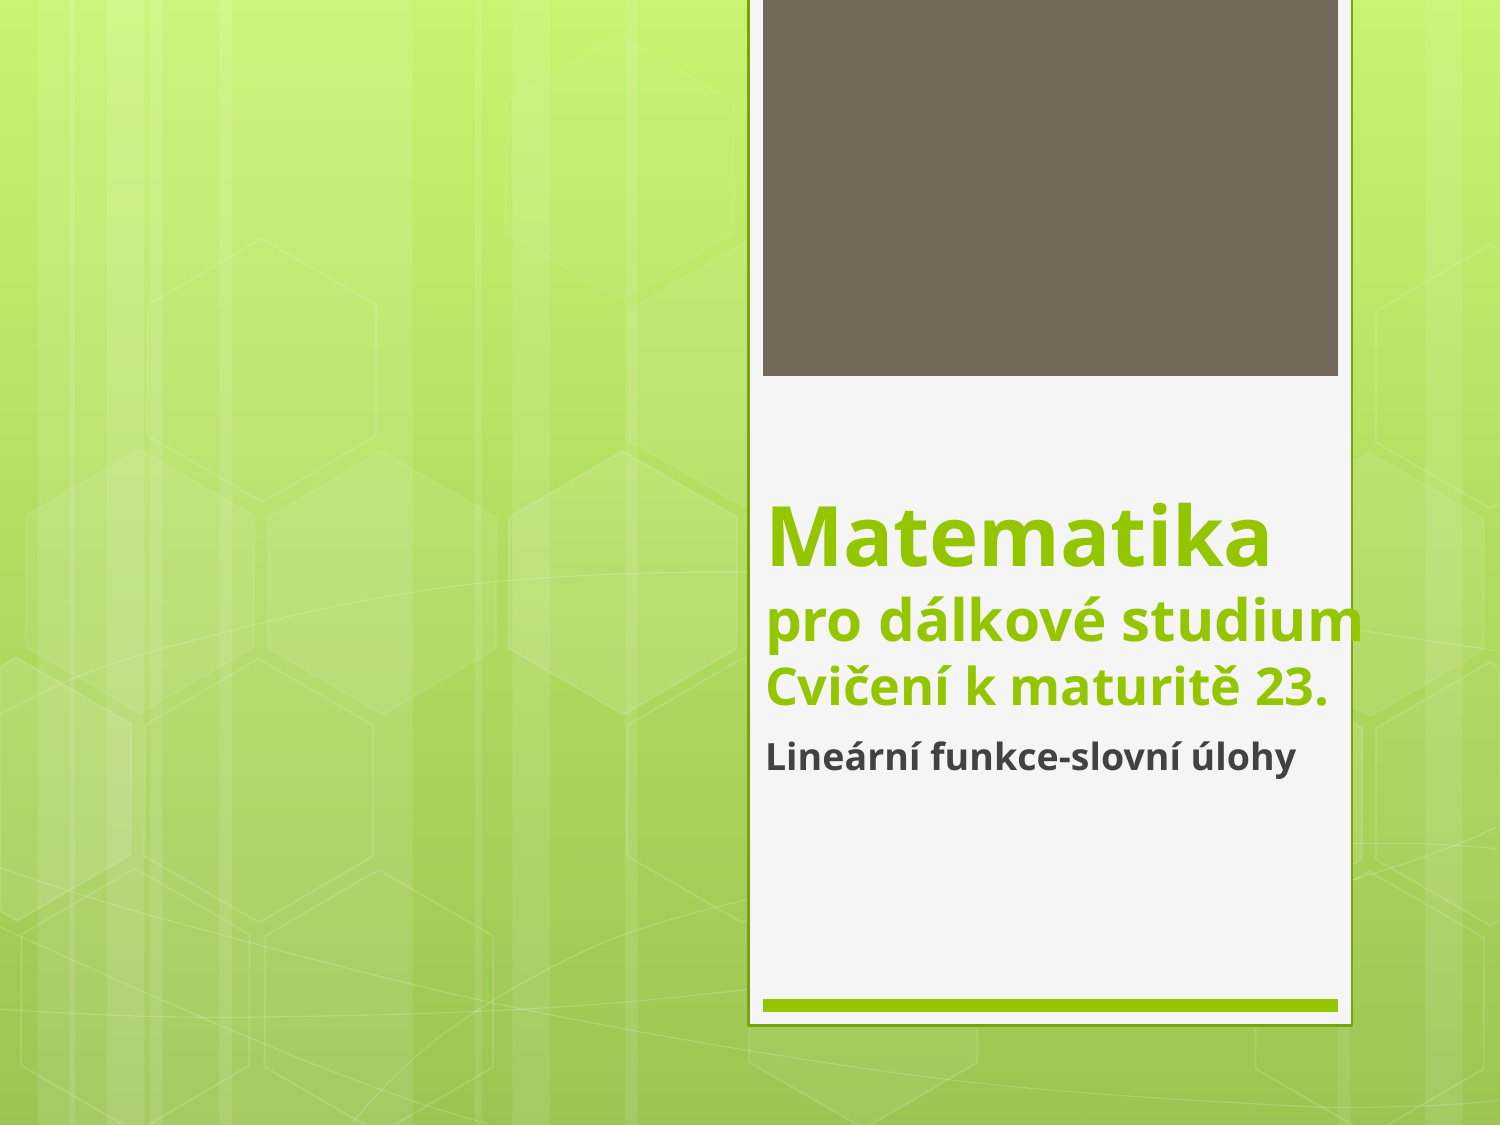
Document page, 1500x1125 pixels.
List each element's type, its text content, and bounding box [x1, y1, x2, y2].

title Matematika pro dálkové studium Cvičení k maturitě 23. [750, 444, 1400, 724]
subtitle Lineární funkce-slovní úlohy [750, 725, 1320, 933]
